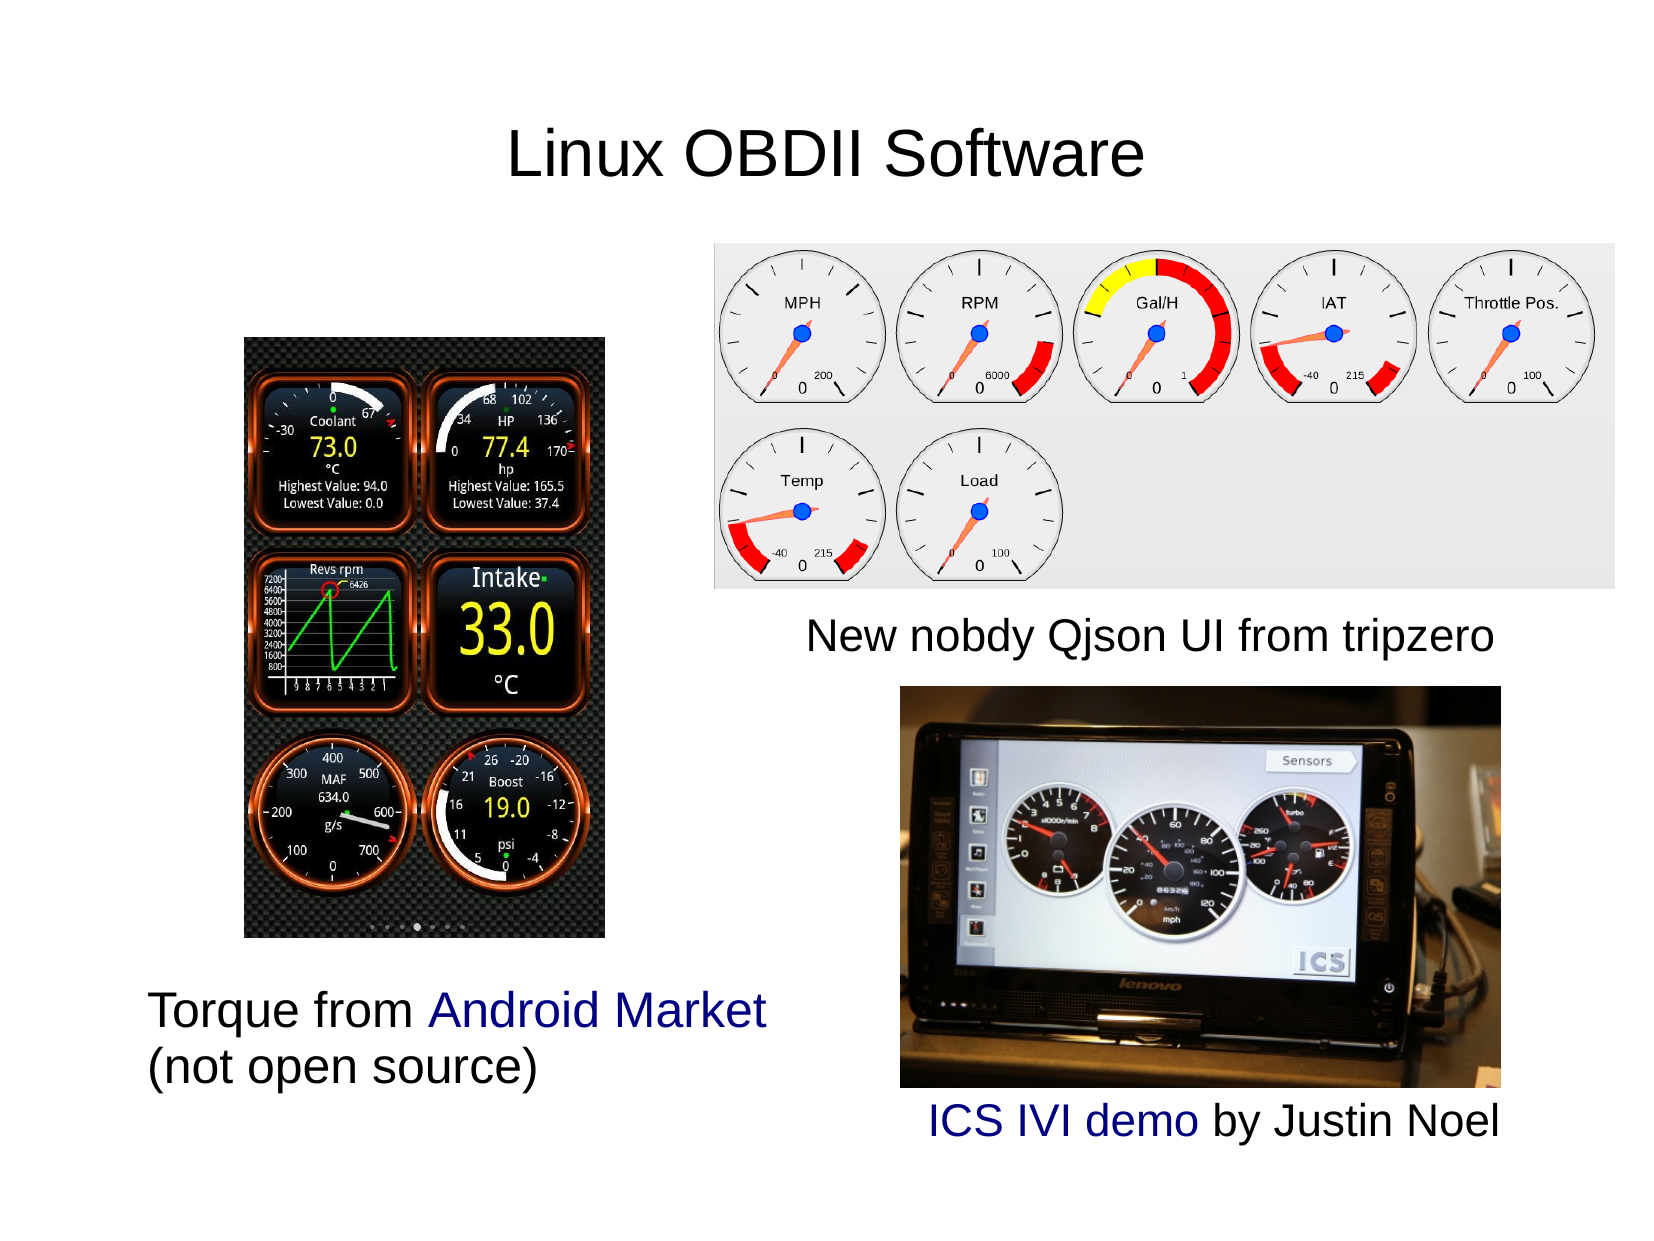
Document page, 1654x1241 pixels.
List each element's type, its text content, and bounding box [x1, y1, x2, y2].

text_box New nobdy Qjson UI from tripzero [790, 602, 1511, 669]
picture [900, 686, 1501, 1088]
text_box Torque from Android Market (not open source) [132, 975, 788, 1102]
picture [244, 337, 605, 938]
title Linux OBDII Software [82, 49, 1571, 257]
picture [714, 243, 1615, 589]
text_box ICS IVI demo by Justin Noel [900, 1087, 1515, 1154]
